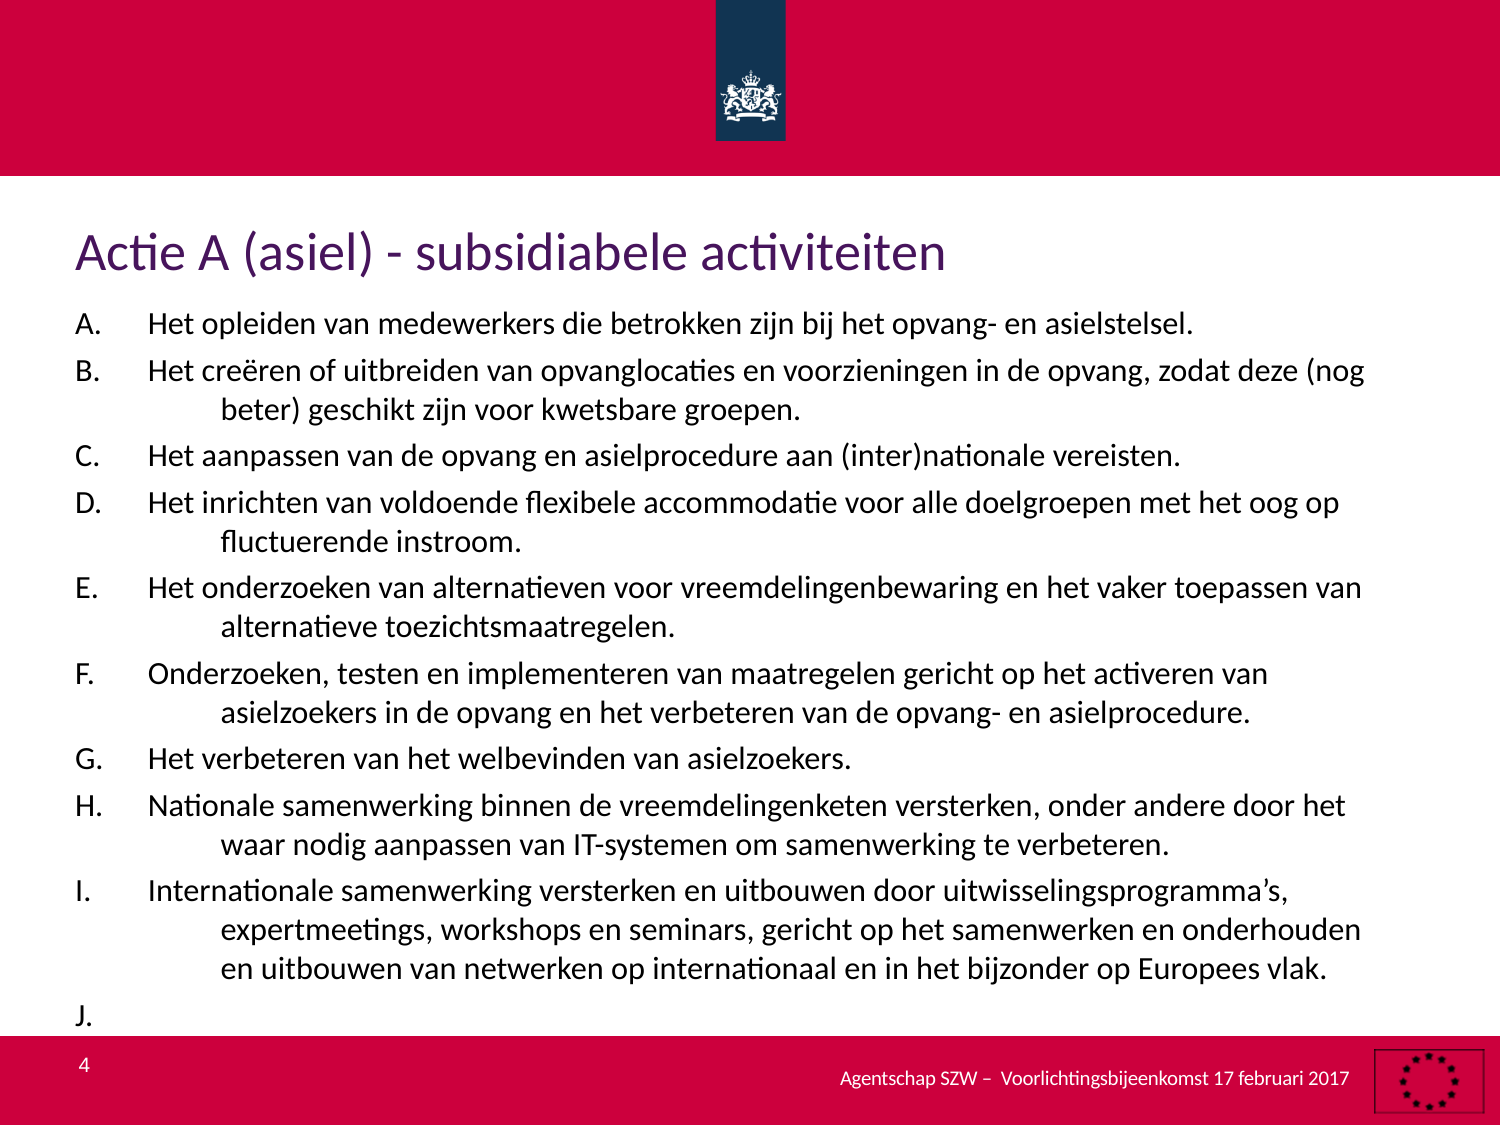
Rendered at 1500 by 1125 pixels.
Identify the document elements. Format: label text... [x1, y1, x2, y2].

picture [1374, 1049, 1486, 1115]
title Actie A (asiel) - subsidiabele activiteiten [60, 202, 1383, 295]
list Het opleiden van medewerkers die betrokken zijn bij het opvang- en asielstelsel. Het creëren of uitbreiden van opvanglocaties en voorzieningen in de opvang, zodat deze (nog beter) geschikt zijn voor kwetsbare groepen. Het aanpassen van de opvang en asielprocedure aan (inter)nationale vereisten. Het inrichten van voldoende flexibele accommodatie voor alle doelgroepen met het oog op fluctuerende instroom. Het onderzoeken van alternatieven voor vreemdelingenbewaring en het vaker toepassen van alternatieve toezichtsmaatregelen. Onderzoeken, testen en implementeren van maatregelen gericht op het activeren van asielzoekers in de opvang en het verbeteren van de opvang- en asielprocedure. Het verbeteren van het welbevinden van asielzoekers. Nationale samenwerking binnen de vreemdelingenketen versterken, onder andere door het waar nodig aanpassen van IT-systemen om samenwerking te verbeteren. Internationale samenwerking versterken en uitbouwen door uitwisselingsprogramma’s, expertmeetings, workshops en seminars, gericht op het samenwerken en onderhouden en uitbouwen van netwerken op internationaal en in het bijzonder op Europees vlak. [60, 295, 1383, 1010]
text_box [63, 1043, 181, 1104]
text_box Agentschap SZW – Voorlichtingsbijeenkomst 17 februari 2017 [825, 1057, 1500, 1117]
